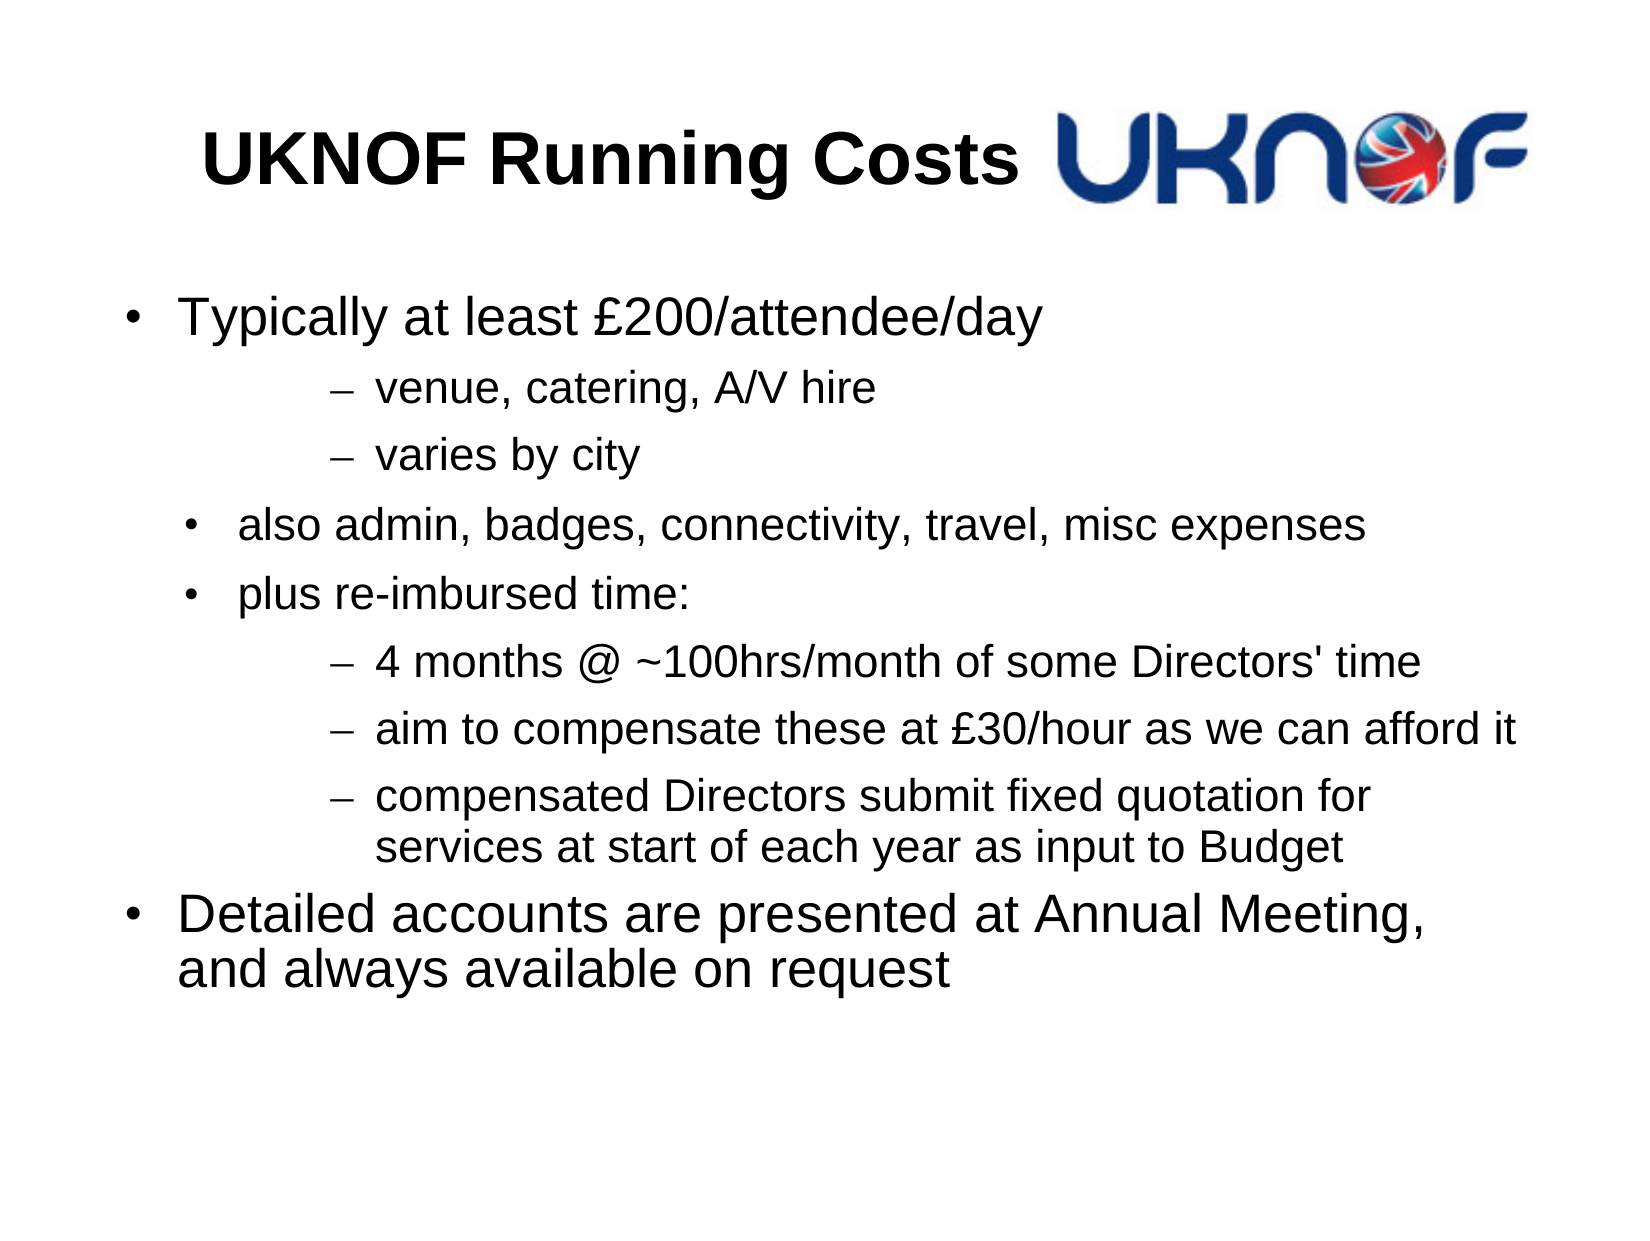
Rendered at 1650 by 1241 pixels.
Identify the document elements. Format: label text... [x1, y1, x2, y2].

list Typically at least £200/attendee/day venue, catering, A/V hire varies by city also admin, badges, connectivity, travel, misc expenses plus re-imbursed time: 4 months @ ~100hrs/month of some Directors' time aim to compensate these at £30/hour as we can afford it compensated Directors submit fixed quotation for services at start of each year as input to Budget Detailed accounts are presented at Annual Meeting, and always available on request [123, 291, 1526, 1191]
picture [1100, 93, 1536, 225]
title UKNOF Running Costs [123, 55, 1100, 262]
